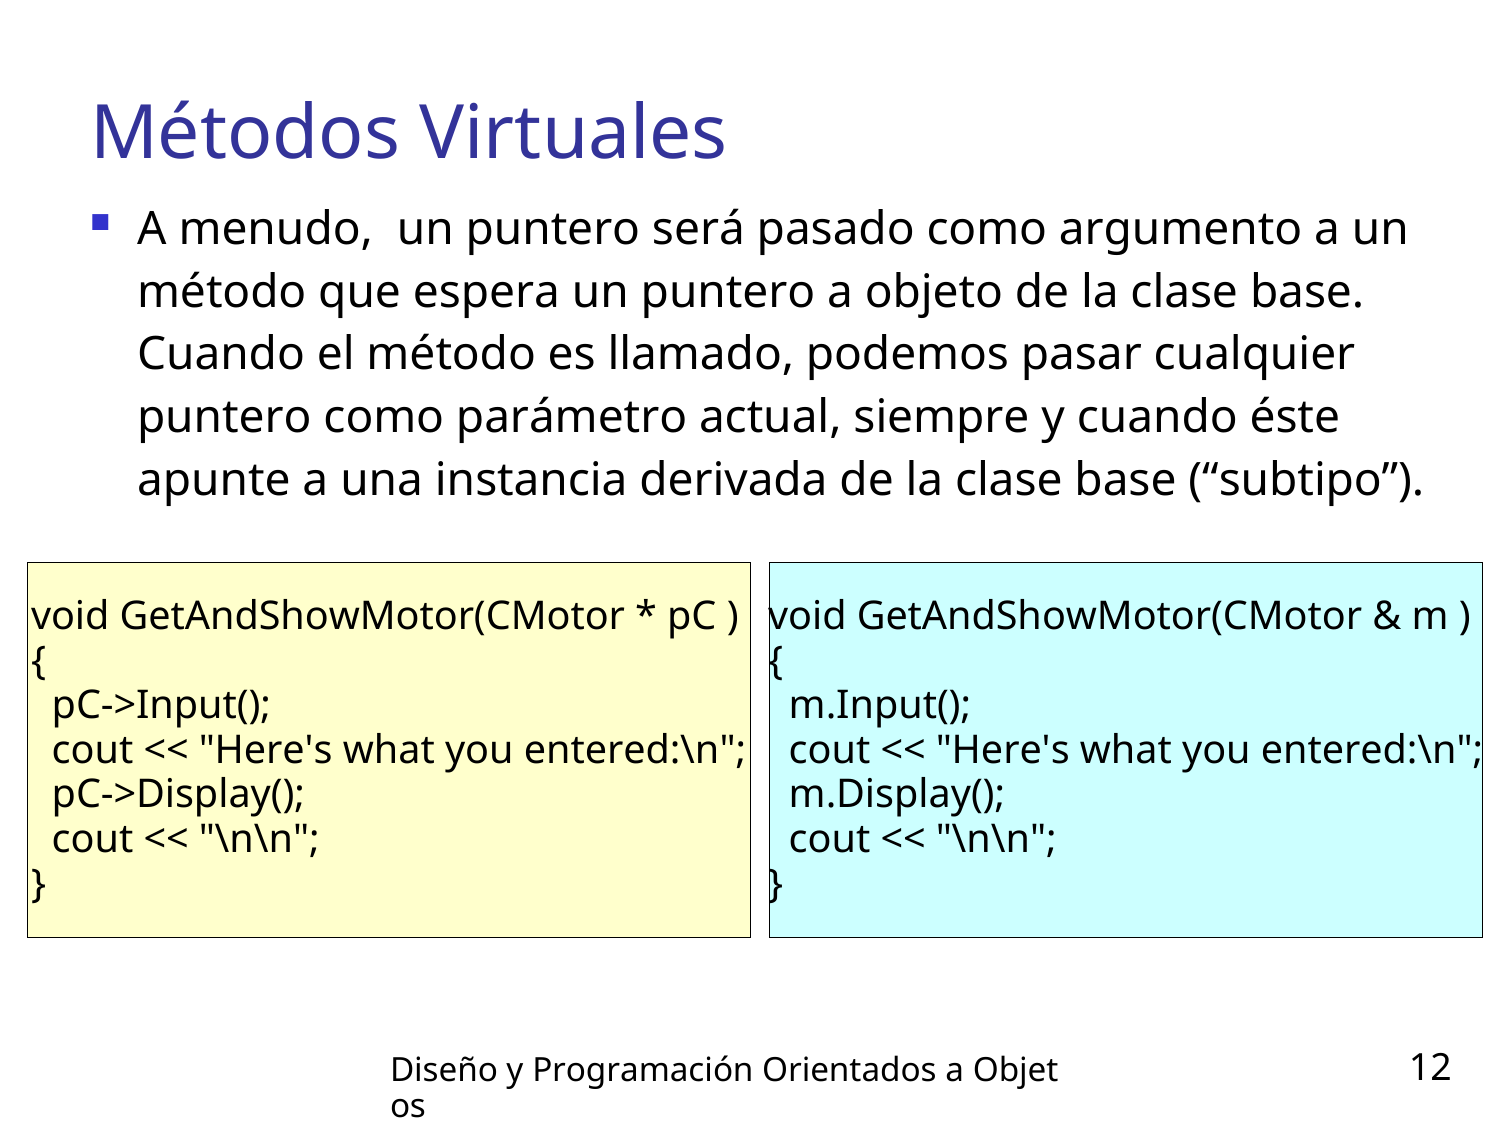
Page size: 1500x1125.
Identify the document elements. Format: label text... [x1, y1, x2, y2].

text_box void GetAndShowMotor(CMotor & m )‏ { m.Input(); cout << "Here's what you entered:\n"; m.Display(); cout << "\n\n"; } [769, 562, 1483, 938]
text_box void GetAndShowMotor(CMotor * pC )‏ { pC->Input(); cout << "Here's what you entered:\n"; pC->Display(); cout << "\n\n"; } [27, 562, 751, 938]
title Métodos Virtuales [75, 10, 1466, 188]
list A menudo, un puntero será pasado como argumento a un método que espera un puntero a objeto de la clase base. Cuando el método es llamado, podemos pasar cualquier puntero como parámetro actual, siempre y cuando éste apunte a una instancia derivada de la clase base (“subtipo”). [75, 187, 1462, 526]
